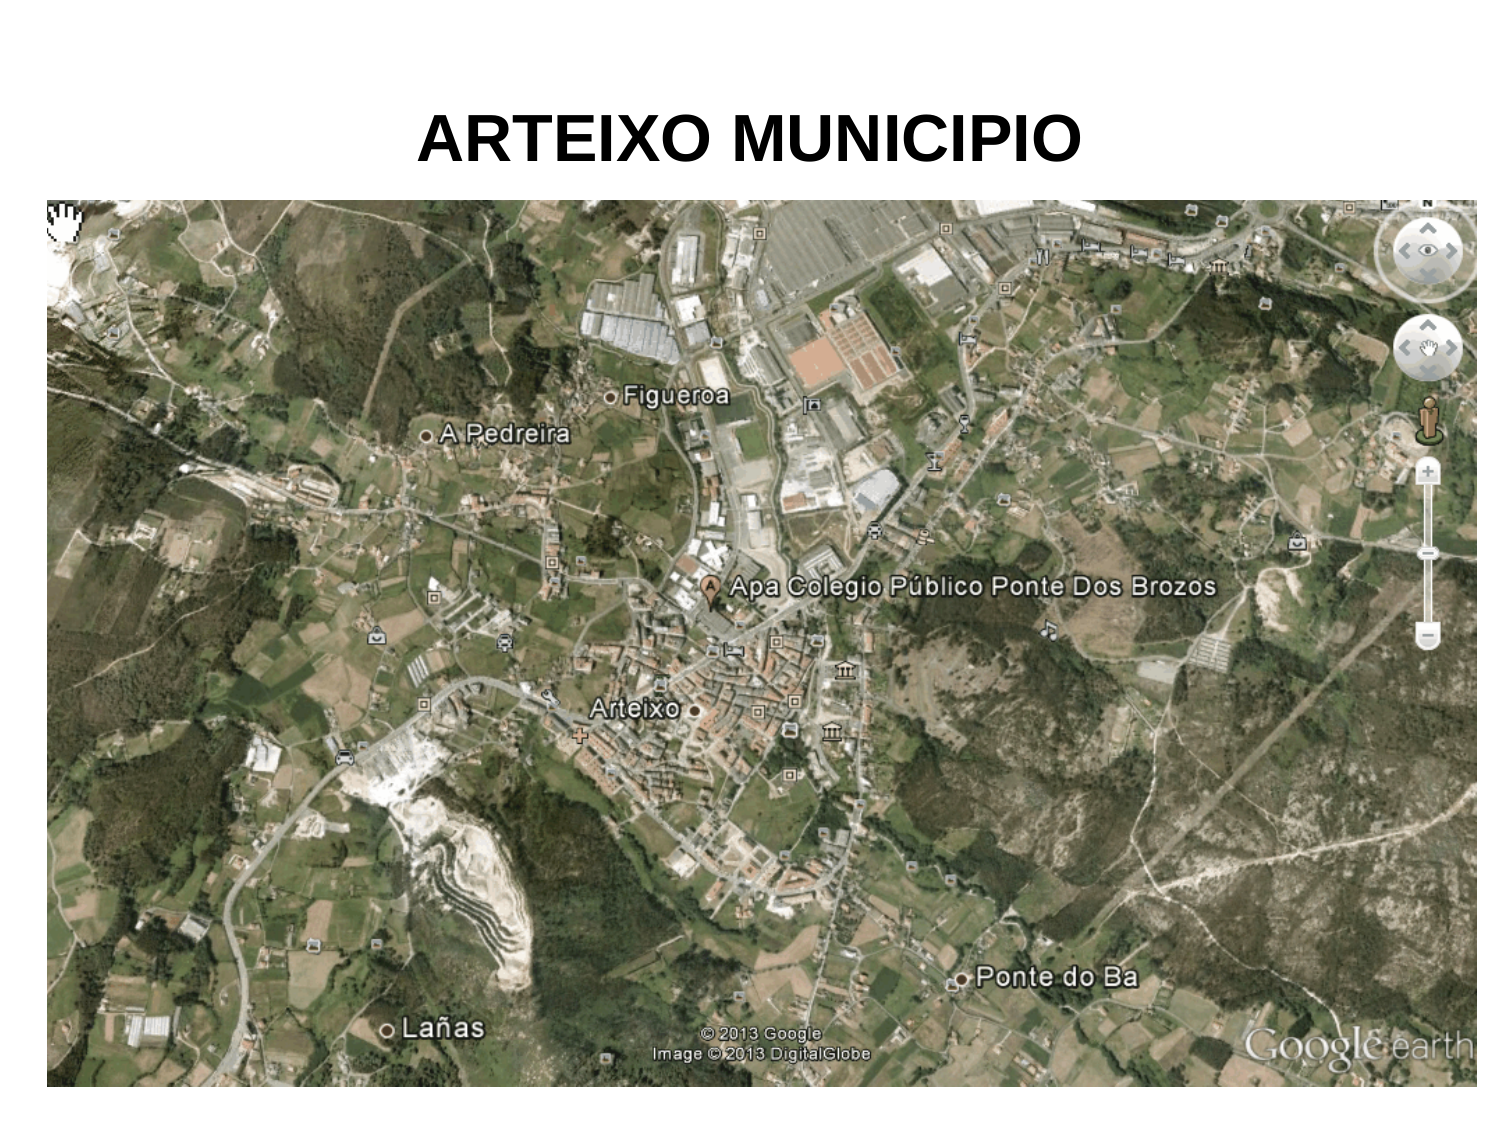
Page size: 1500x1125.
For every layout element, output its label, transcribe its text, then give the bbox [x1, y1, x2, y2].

title ARTEIXO MUNICIPIO [75, 45, 1426, 200]
picture [47, 200, 1477, 1087]
